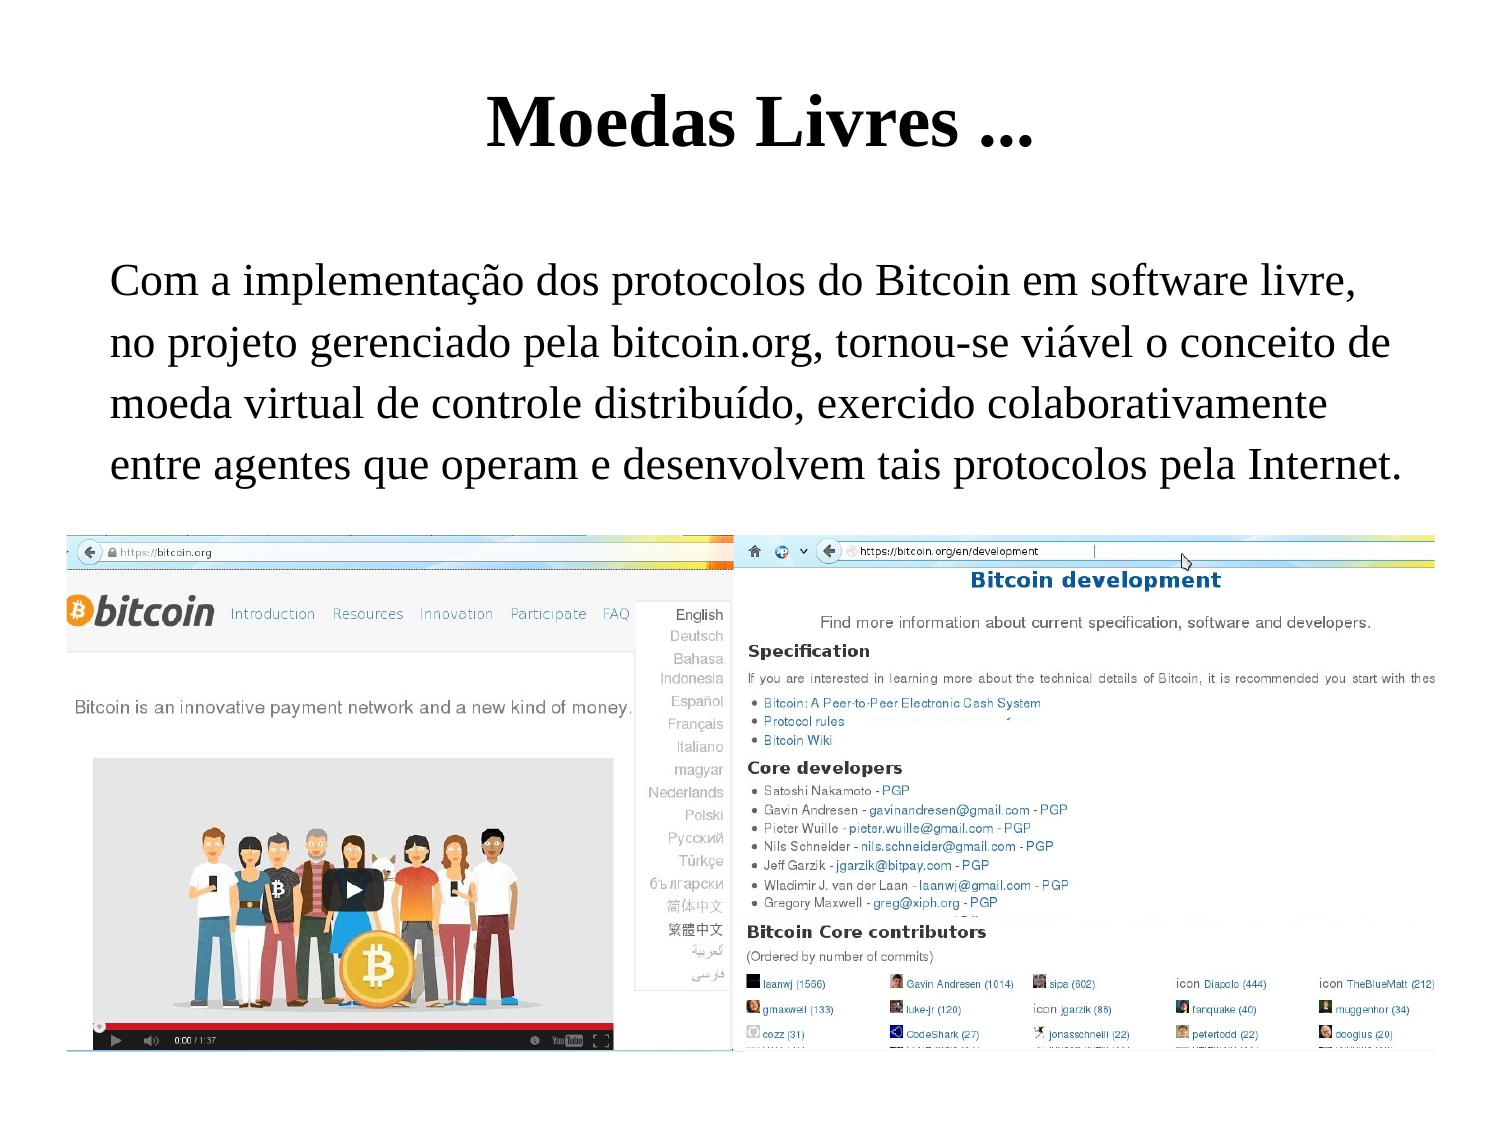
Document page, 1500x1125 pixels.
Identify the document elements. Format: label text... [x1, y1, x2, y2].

text_box Com a implementação dos protocolos do Bitcoin em software livre, no projeto gerenciado pela bitcoin.org, tornou-se viável o conceito de moeda virtual de controle distribuído, exercido colaborativamente entre agentes que operam e desenvolvem tais protocolos pela Internet. [56, 244, 1442, 490]
title Moedas Livres ... [97, 45, 1426, 196]
picture [66, 535, 1435, 1052]
